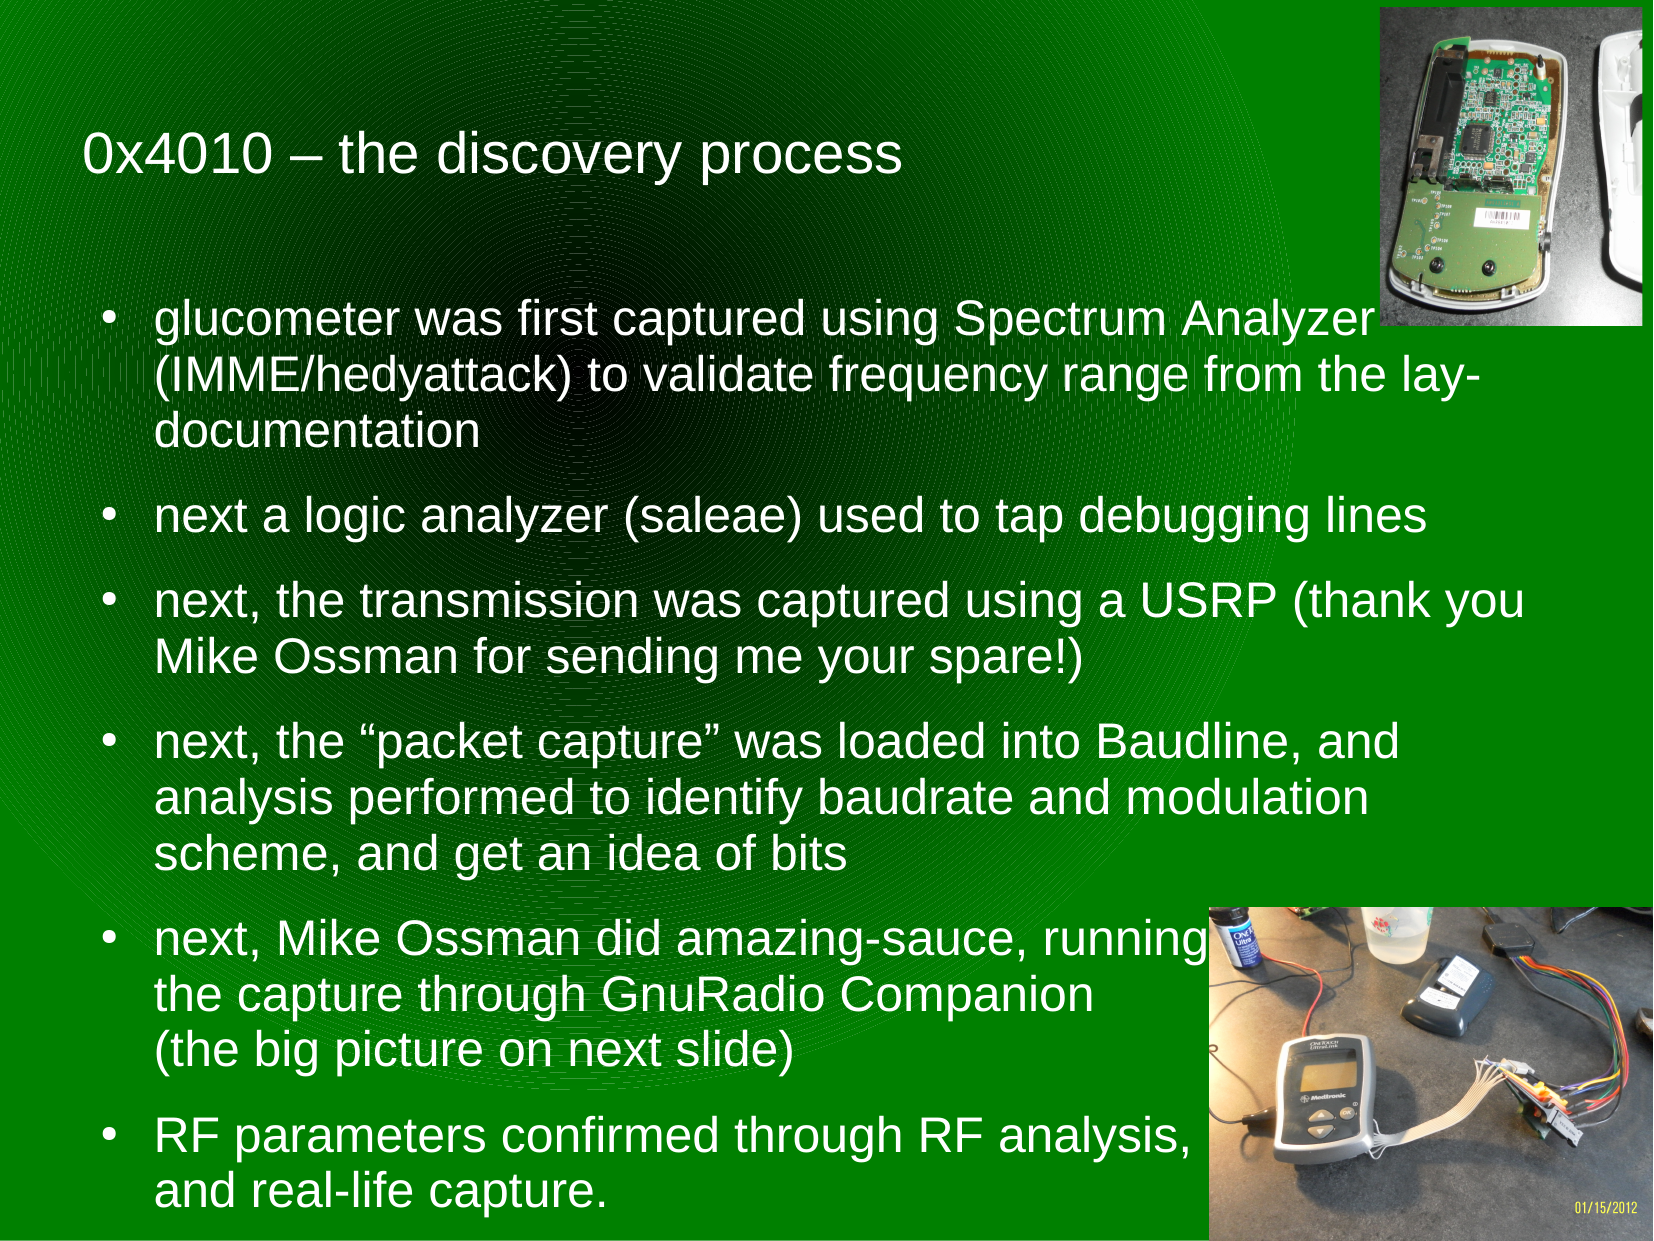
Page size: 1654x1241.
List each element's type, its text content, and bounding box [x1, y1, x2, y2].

picture [1209, 907, 1653, 1241]
list glucometer was first captured using Spectrum Analyzer (IMME/hedyattack) to validate frequency range from the lay-documentation next a logic analyzer (saleae) used to tap debugging lines next, the transmission was captured using a USRP (thank you Mike Ossman for sending me your spare!) next, the “packet capture” was loaded into Baudline, and analysis performed to identify baudrate and modulation scheme, and get an idea of bits next, Mike Ossman did amazing-sauce, running the capture through GnuRadio Companion (the big picture on next slide) RF parameters confirmed through RF analysis, and real-life capture. [82, 290, 1571, 1219]
picture [1379, 7, 1643, 326]
title 0x4010 – the discovery process [82, 49, 1571, 257]
